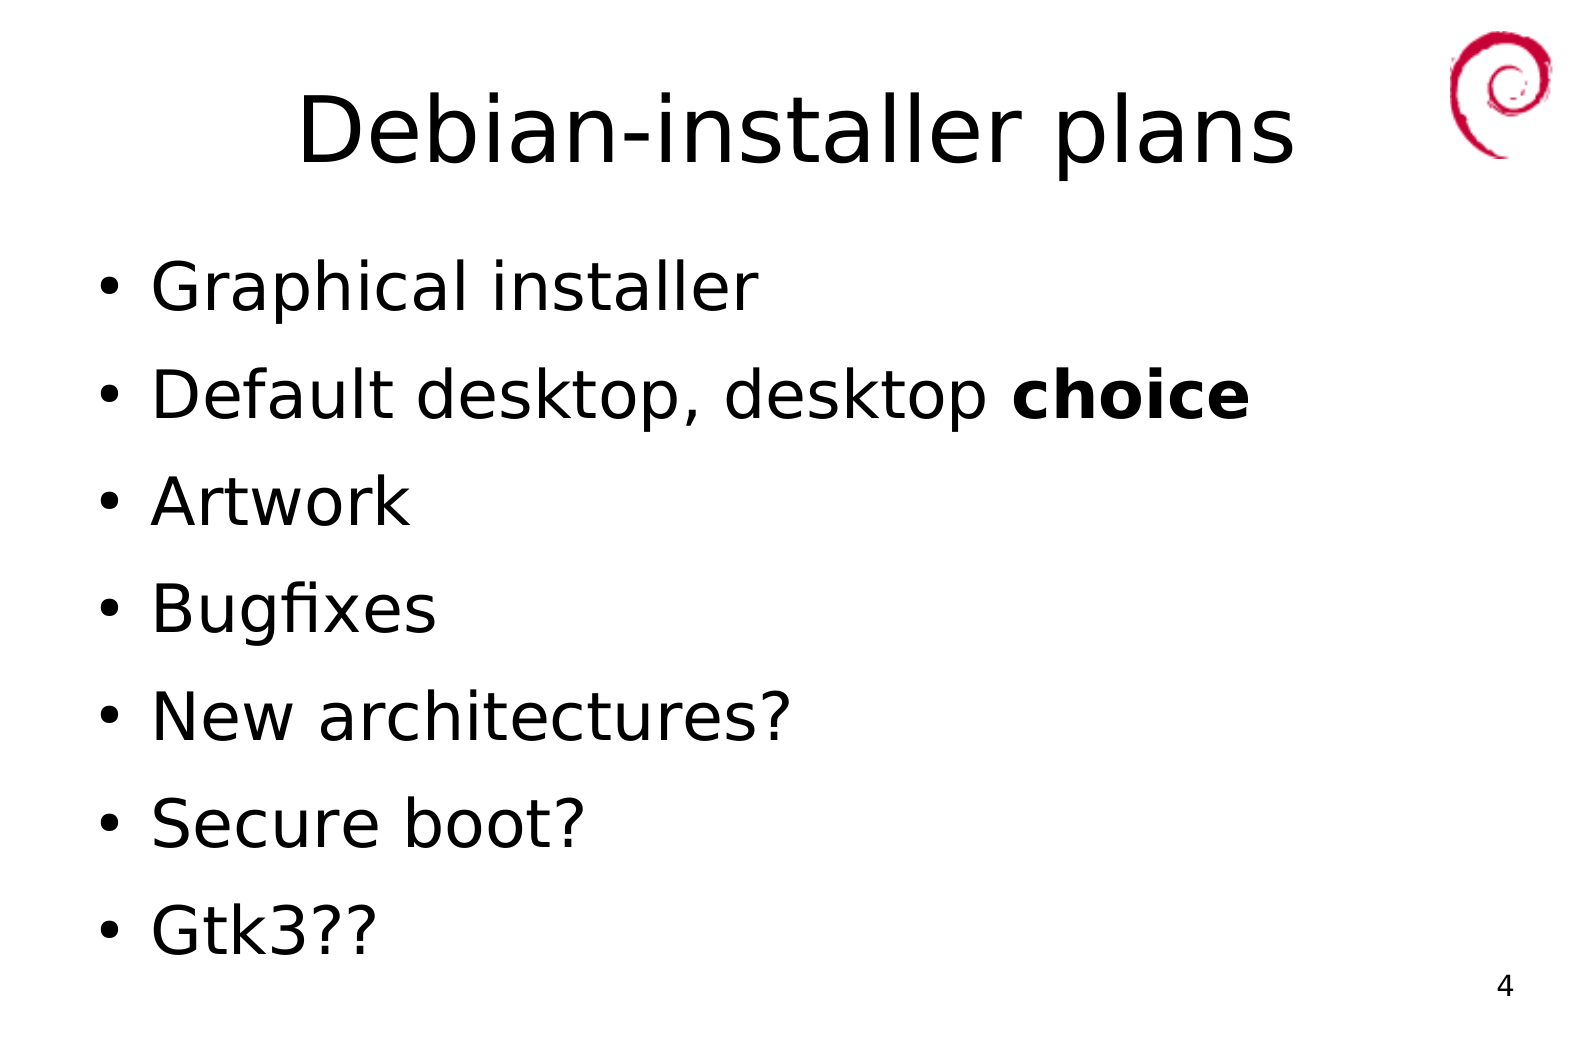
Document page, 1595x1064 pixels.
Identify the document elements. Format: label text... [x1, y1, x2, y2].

list Graphical installer Default desktop, desktop choice Artwork Bugfixes New architectures? Secure boot? Gtk3?? [79, 248, 1515, 971]
title Debian-installer plans [79, 42, 1515, 220]
picture [1450, 31, 1555, 159]
